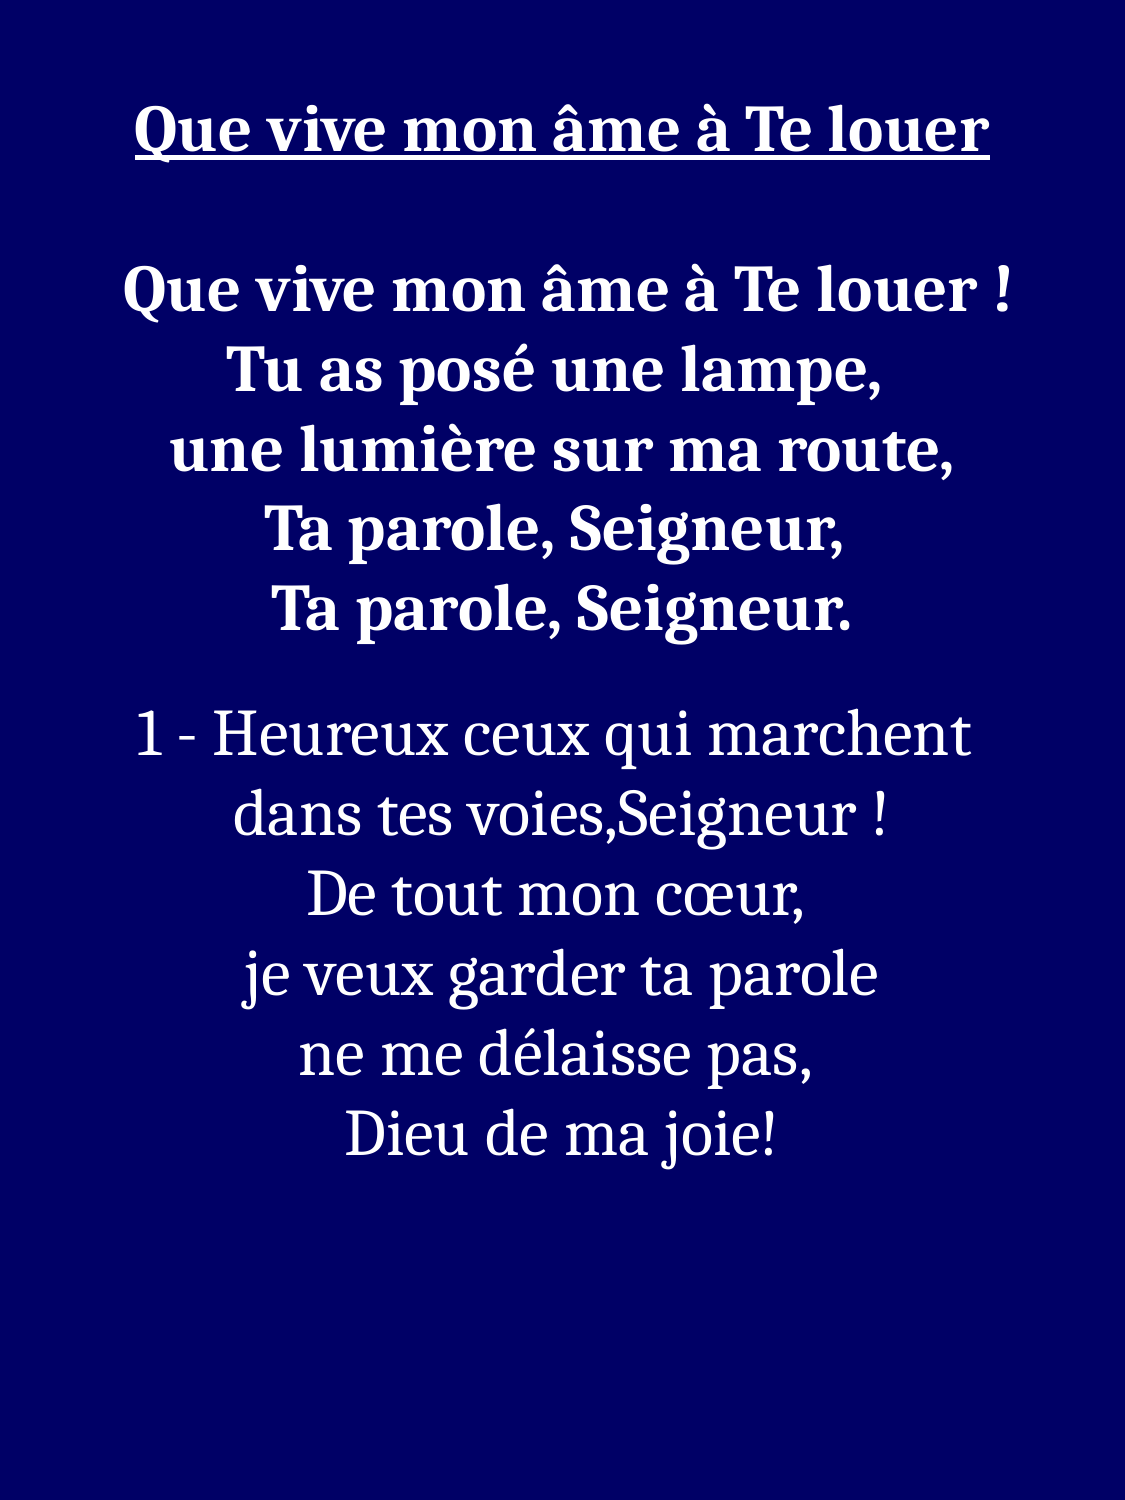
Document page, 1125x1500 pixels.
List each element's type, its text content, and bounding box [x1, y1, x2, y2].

text_box Que vive mon âme à Te louer Que vive mon âme à Te louer ! Tu as posé une lampe, une lumière sur ma route, Ta parole, Seigneur, Ta parole, Seigneur. 1 - Heureux ceux qui marchent dans tes voies,Seigneur ! De tout mon cœur, je veux garder ta parole ne me délaisse pas, Dieu de ma joie! [0, 76, 1125, 1476]
